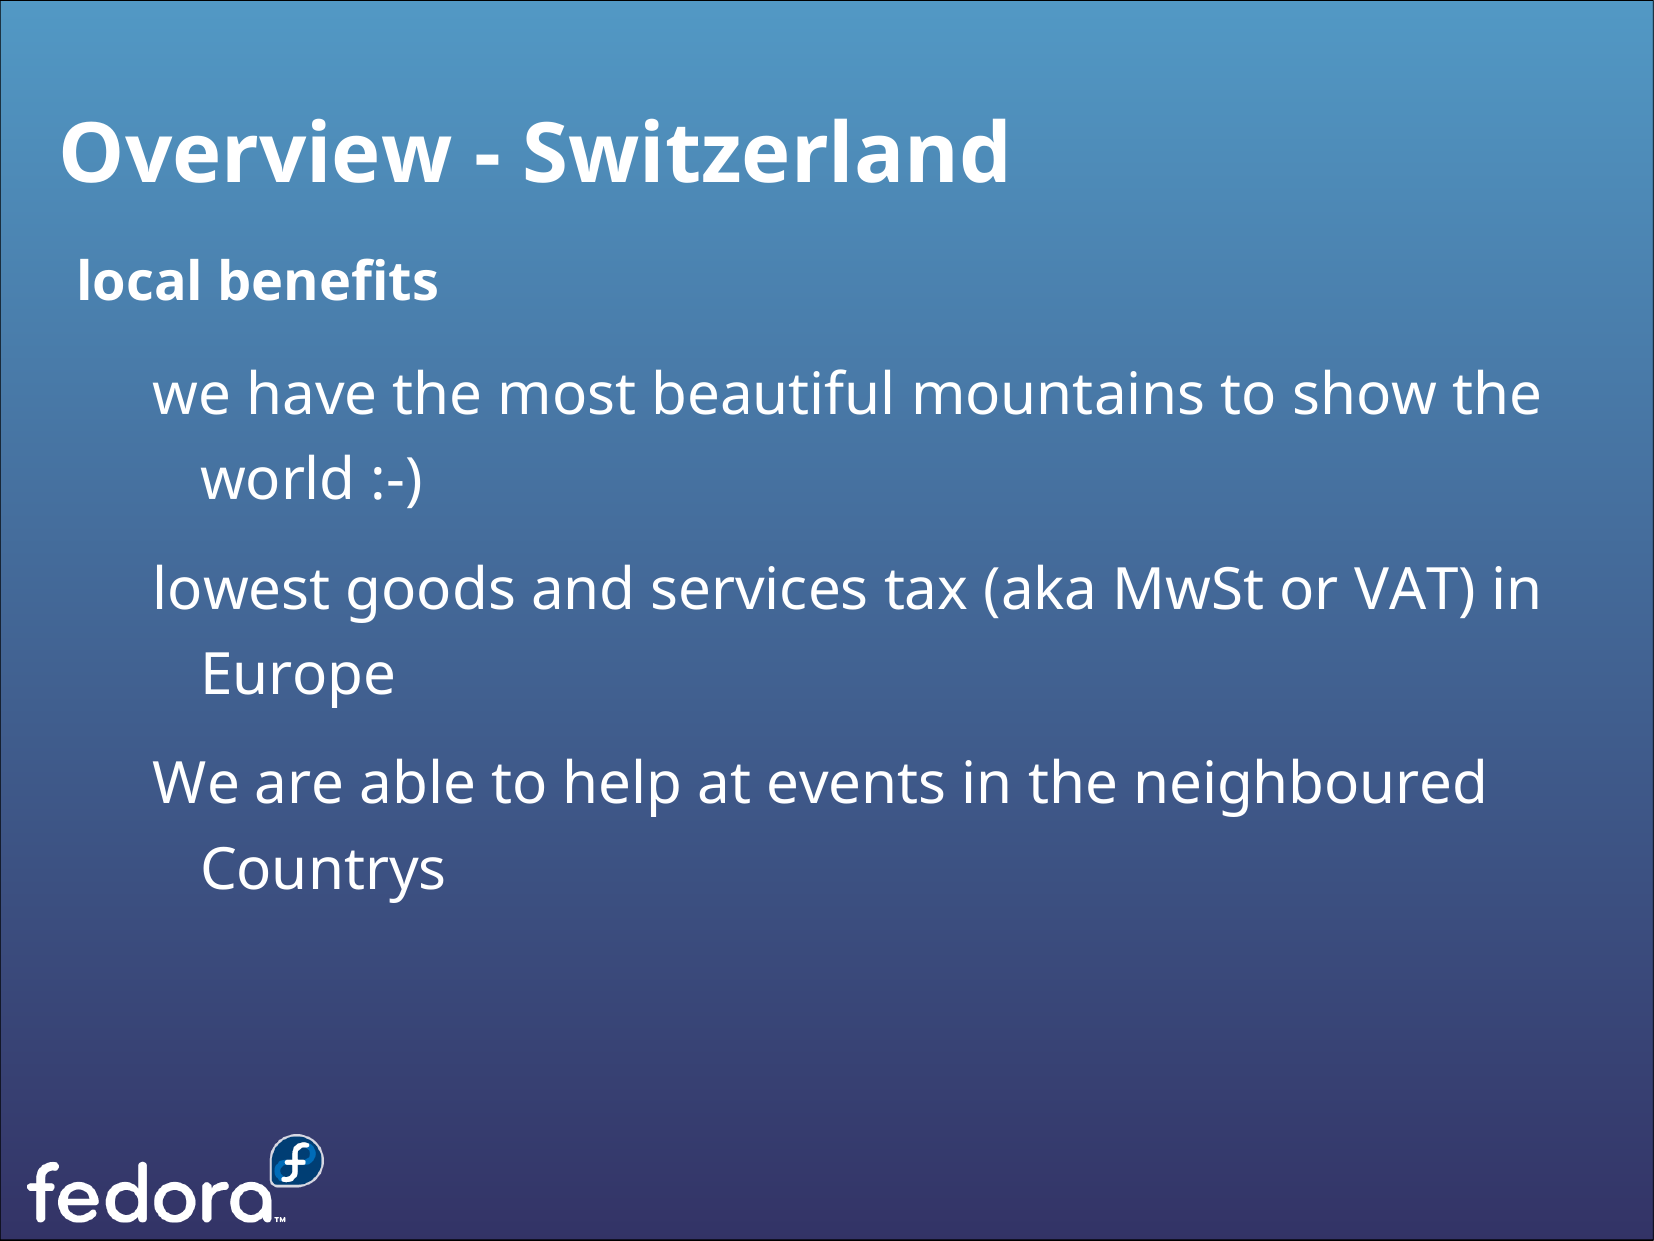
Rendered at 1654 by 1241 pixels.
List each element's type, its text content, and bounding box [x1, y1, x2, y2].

picture [26, 1133, 325, 1223]
list local benefits we have the most beautiful mountains to show the world :-) lowest goods and services tax (aka MwSt or VAT) in Europe We are able to help at events in the neighboured Countrys [59, 236, 1624, 1048]
title Overview - Switzerland [59, 95, 1624, 200]
